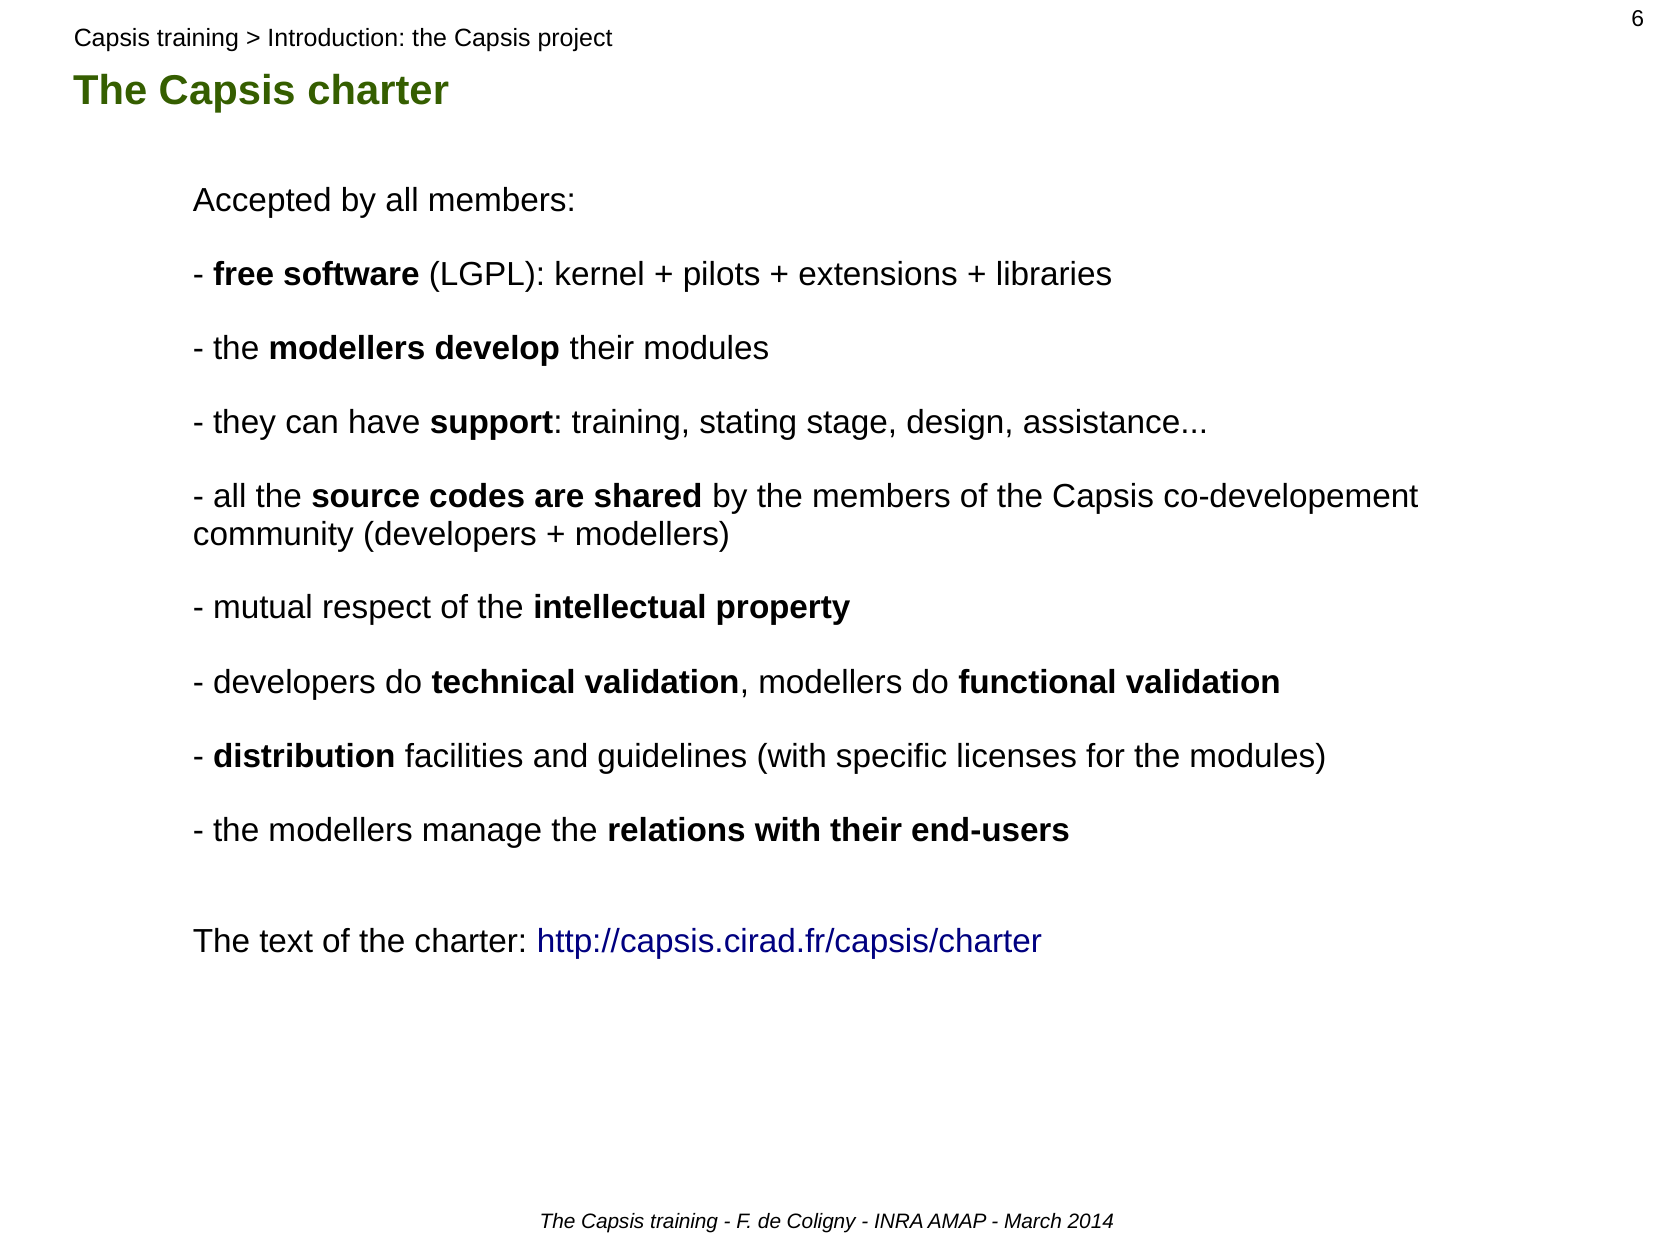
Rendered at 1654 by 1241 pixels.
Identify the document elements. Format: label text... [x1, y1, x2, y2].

text_box Accepted by all members: - free software (LGPL): kernel + pilots + extensions + libraries - the modellers develop their modules - they can have support: training, stating stage, design, assistance... - all the source codes are shared by the members of the Capsis co-developement community (developers + modellers) - mutual respect of the intellectual property - developers do technical validation, modellers do functional validation - distribution facilities and guidelines (with specific licenses for the modules) - the modellers manage the relations with their end-users The text of the charter: http://capsis.cirad.fr/capsis/charter [178, 174, 1596, 977]
text_box The Capsis charter [58, 59, 1151, 122]
text_box The Capsis training - F. de Coligny - INRA AMAP - March 2014 [0, 1201, 1654, 1241]
text_box Capsis training > Introduction: the Capsis project [59, 16, 1004, 60]
